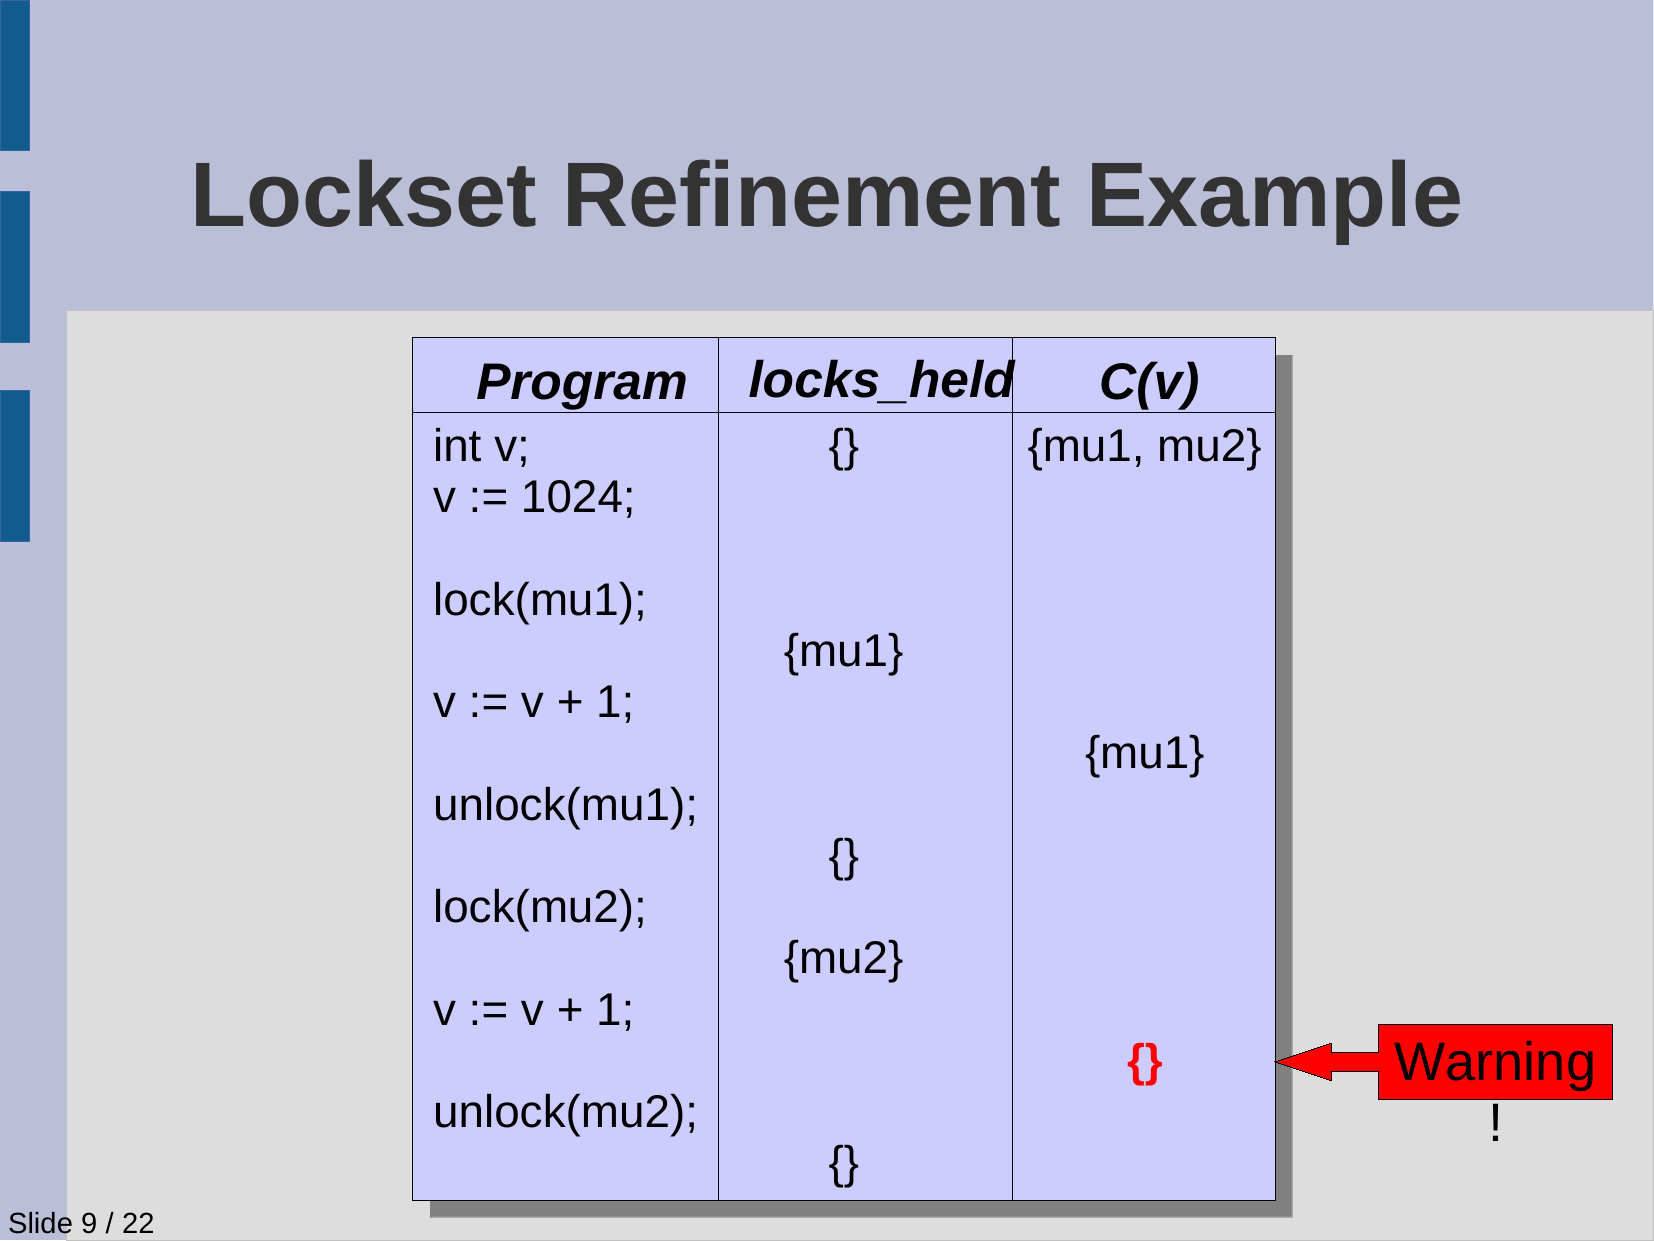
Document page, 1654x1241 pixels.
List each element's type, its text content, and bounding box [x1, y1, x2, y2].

text_box [412, 337, 1276, 1201]
text_box Warning! [1274, 1024, 1613, 1100]
